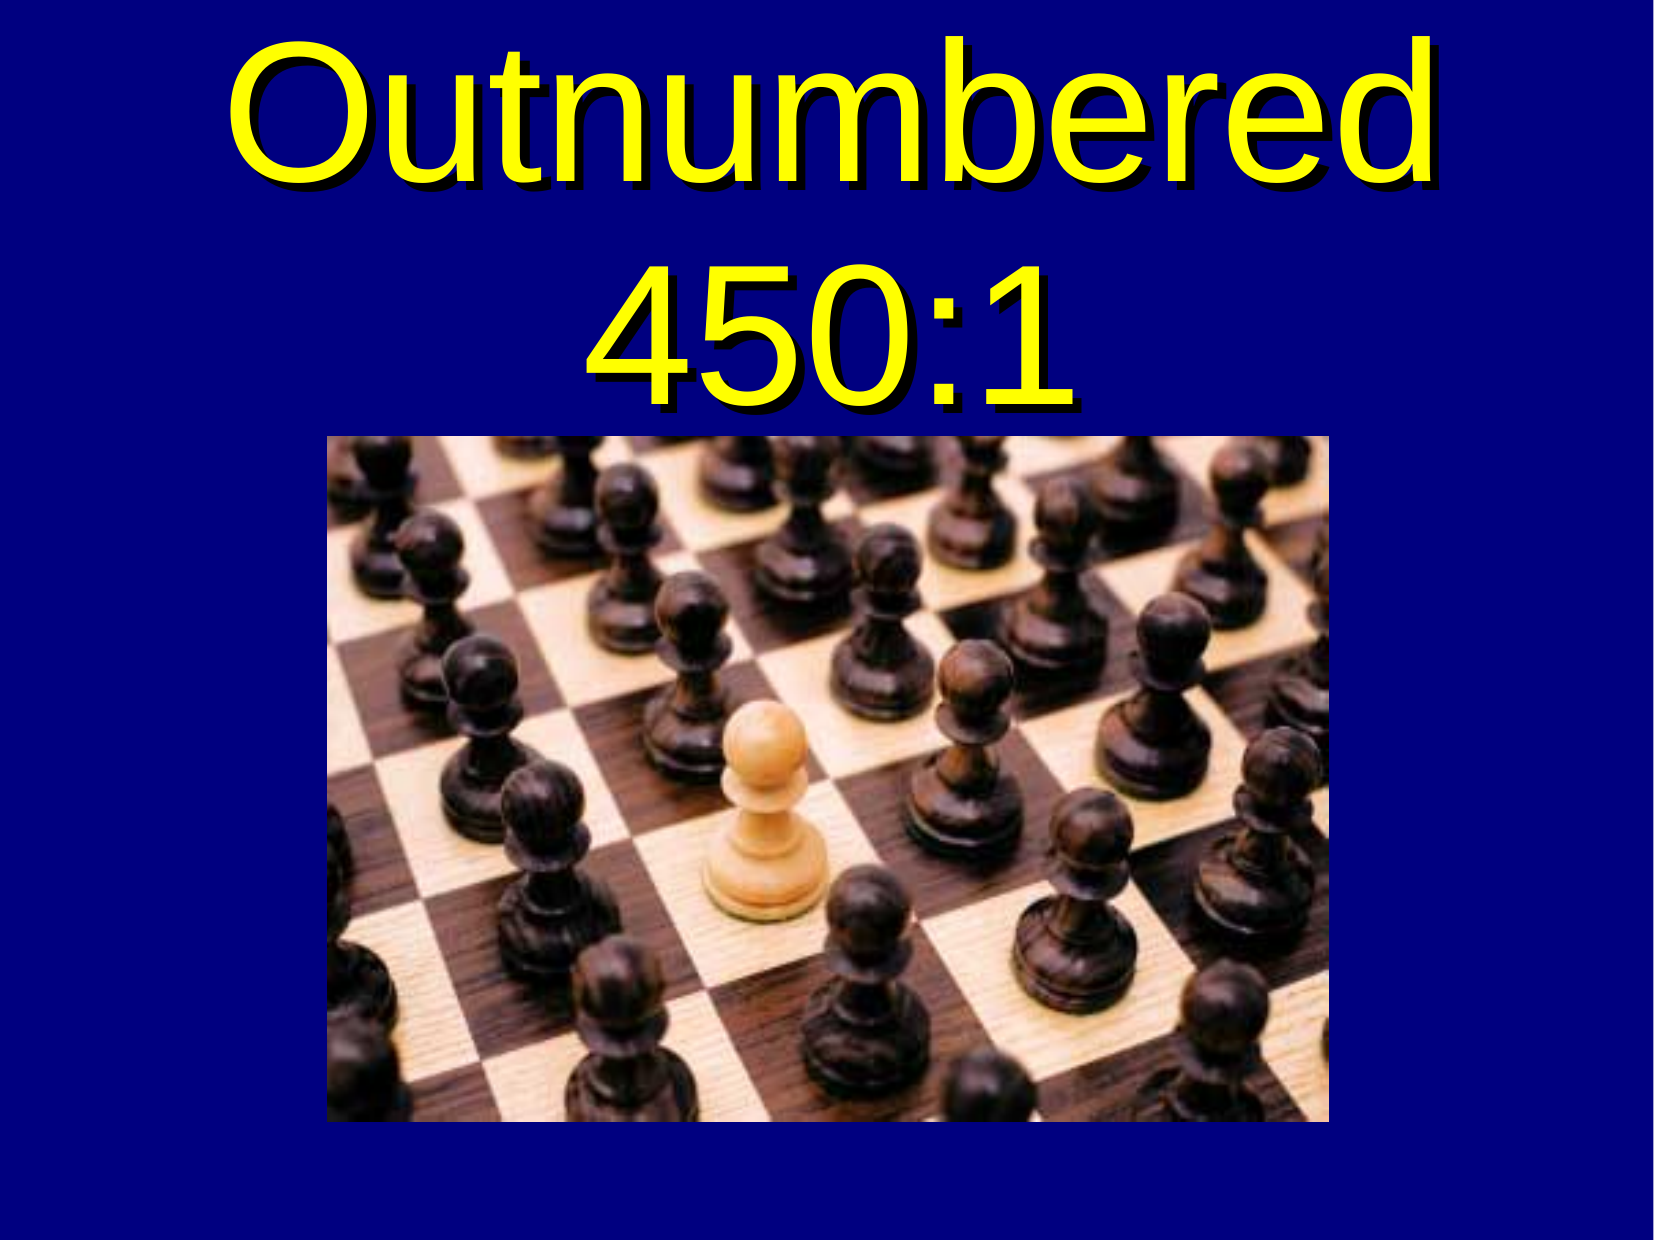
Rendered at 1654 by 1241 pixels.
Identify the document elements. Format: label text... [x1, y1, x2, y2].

title Outnumbered 450:1 [88, 0, 1577, 448]
picture [327, 436, 1329, 1123]
